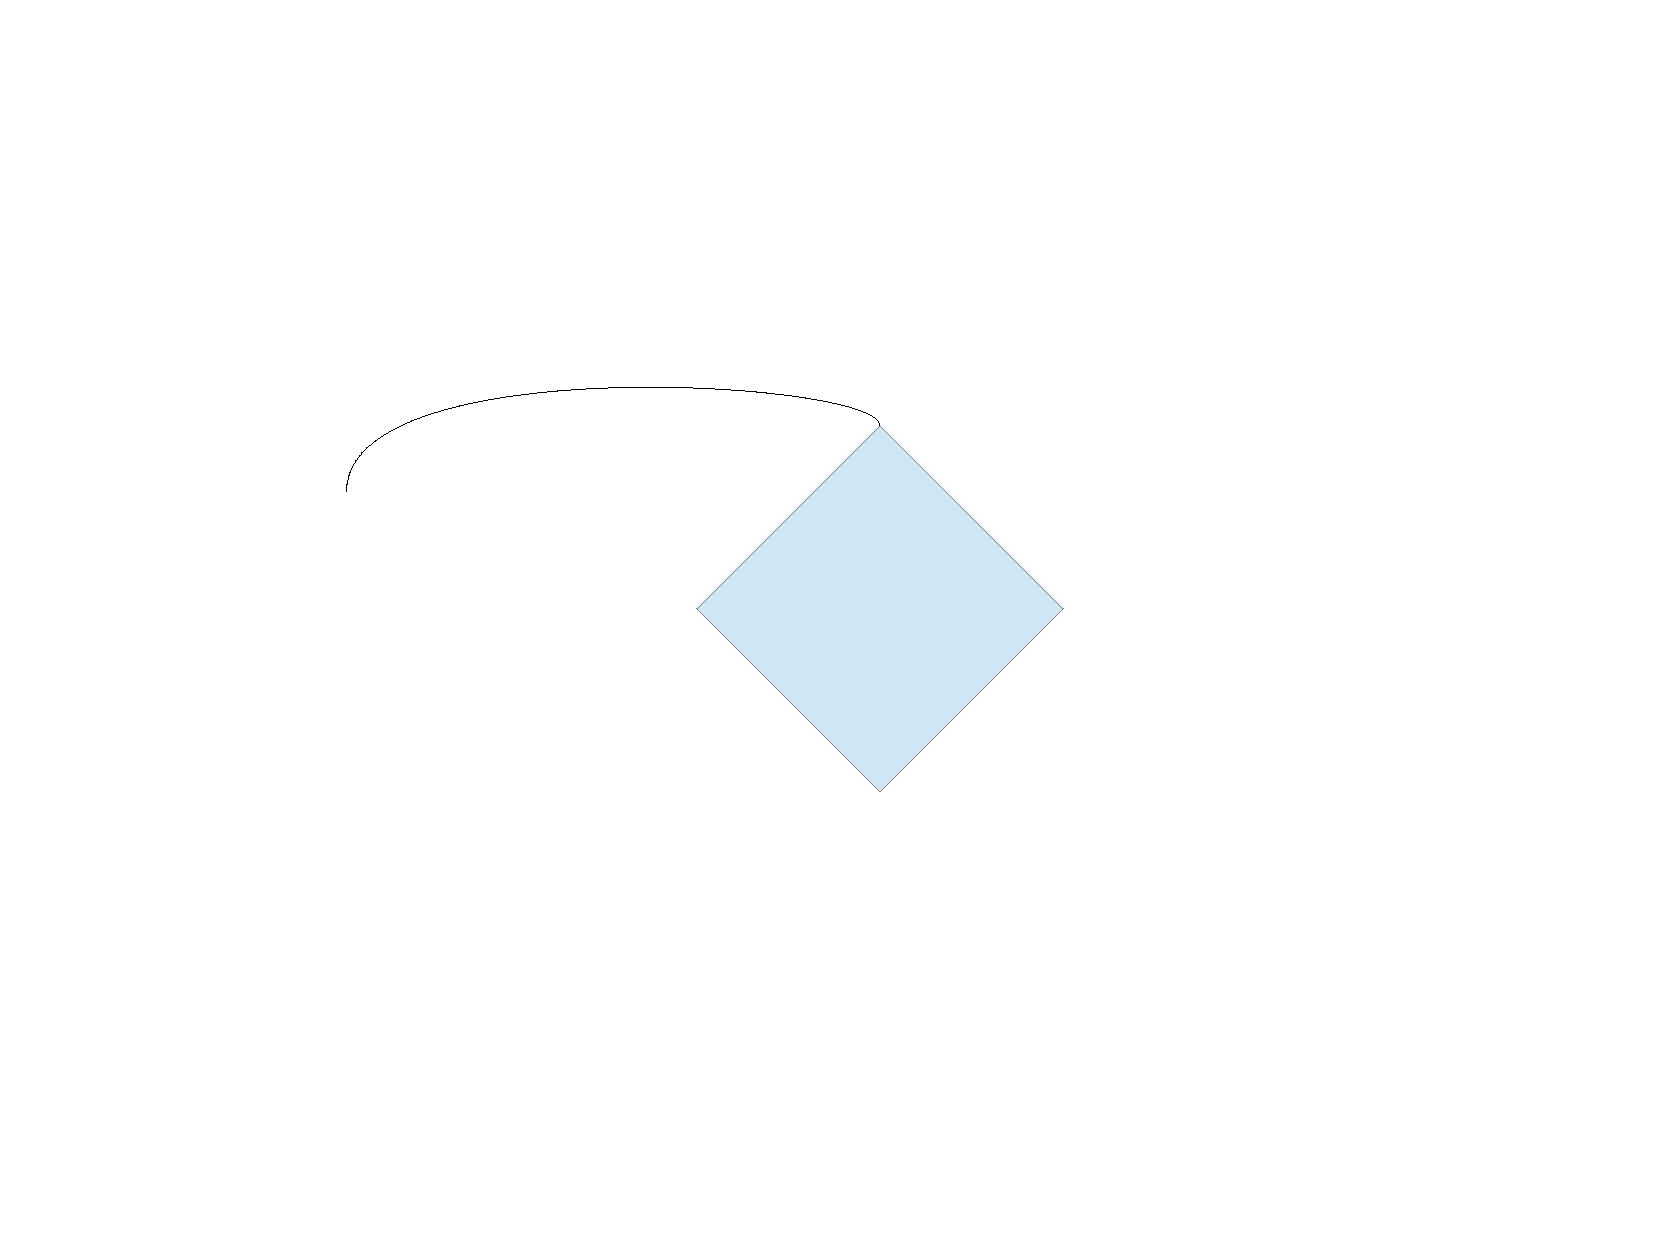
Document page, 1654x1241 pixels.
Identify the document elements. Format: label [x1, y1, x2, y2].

text_box [696, 425, 1064, 792]
